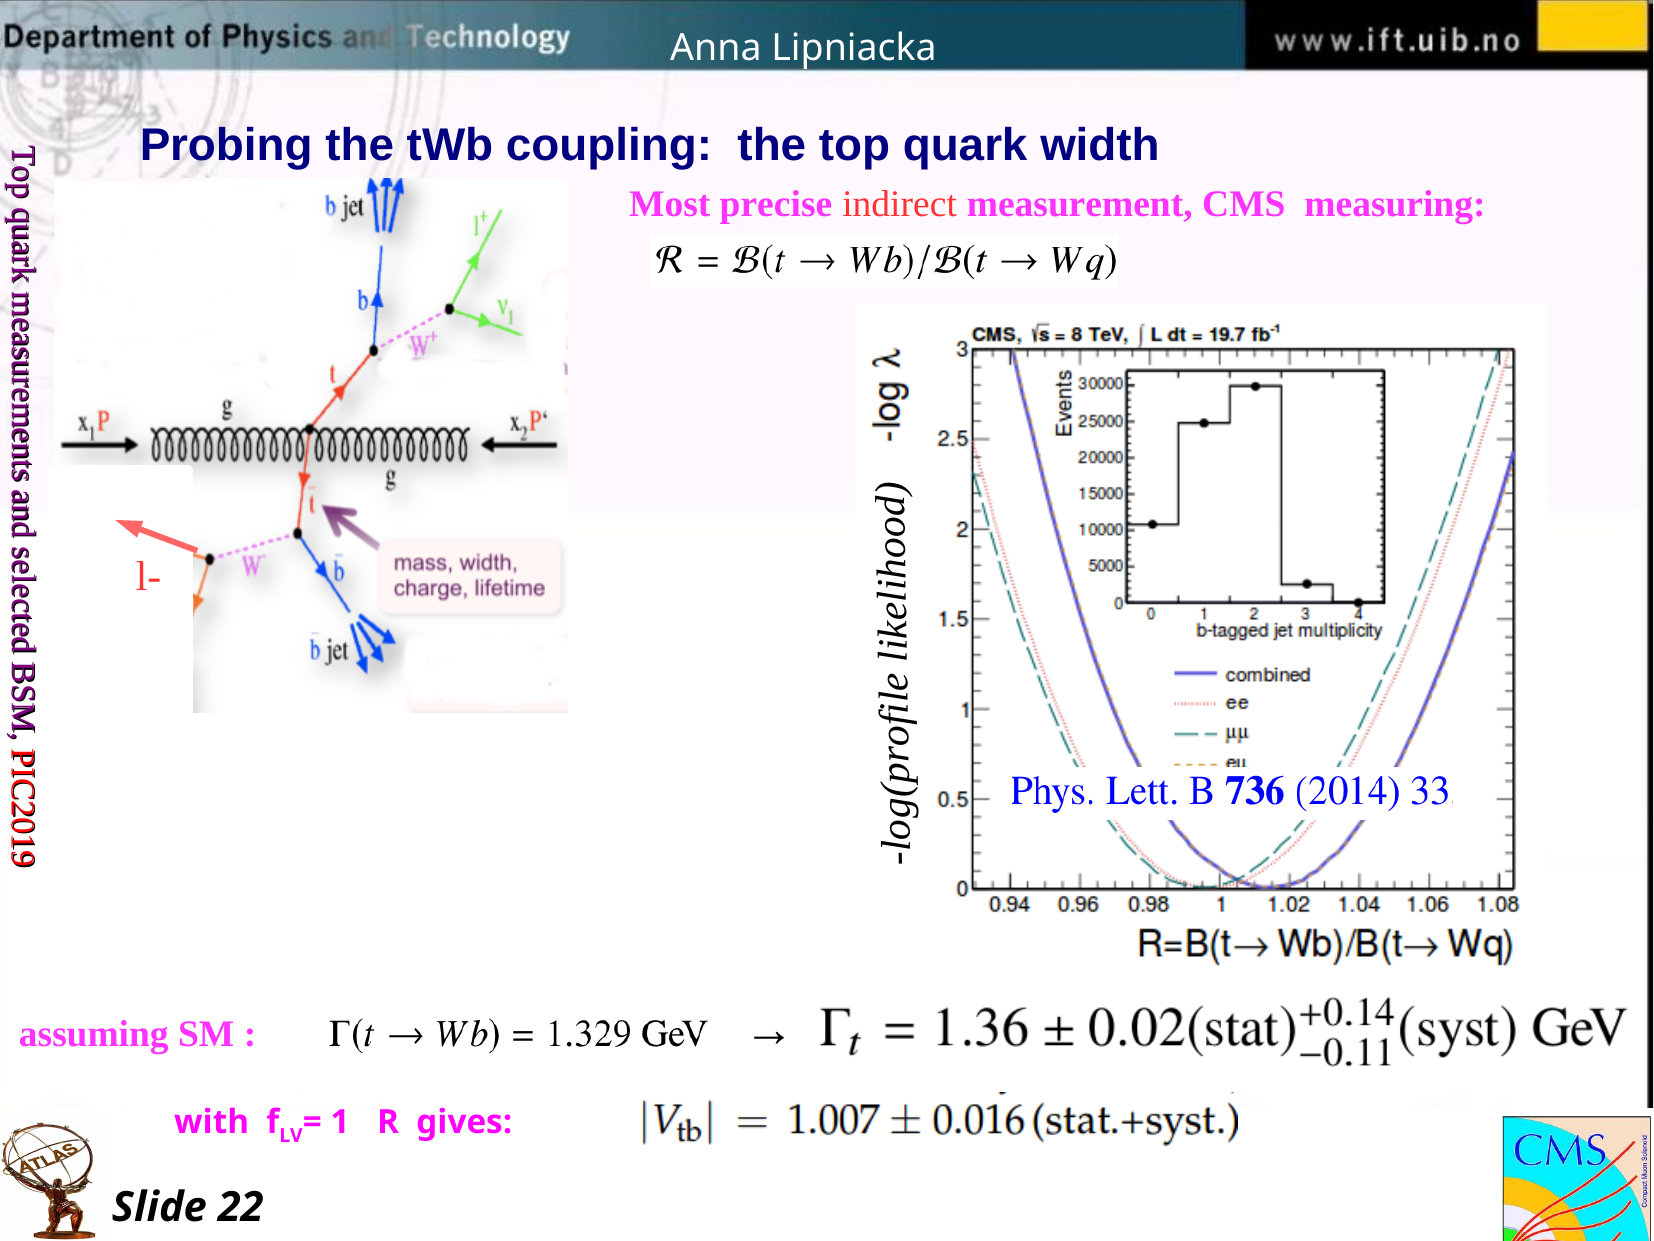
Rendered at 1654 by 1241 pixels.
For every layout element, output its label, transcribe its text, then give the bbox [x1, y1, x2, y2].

title Probing the tWb coupling: the top quark width [0, 41, 1356, 249]
picture [1502, 1116, 1651, 1241]
text_box [53, 471, 187, 713]
text_box l- [135, 553, 162, 604]
text_box with fLV= 1 R gives: [174, 1089, 591, 1150]
text_box Most precise indirect measurement, CMS measuring: [629, 182, 1487, 232]
text_box assuming SM : → [18, 1001, 807, 1067]
text_box Slide 22 [111, 1177, 244, 1232]
picture [0, 0, 1654, 1151]
picture [0, 1113, 112, 1241]
text_box -log(profile likelihood) [866, 480, 924, 866]
